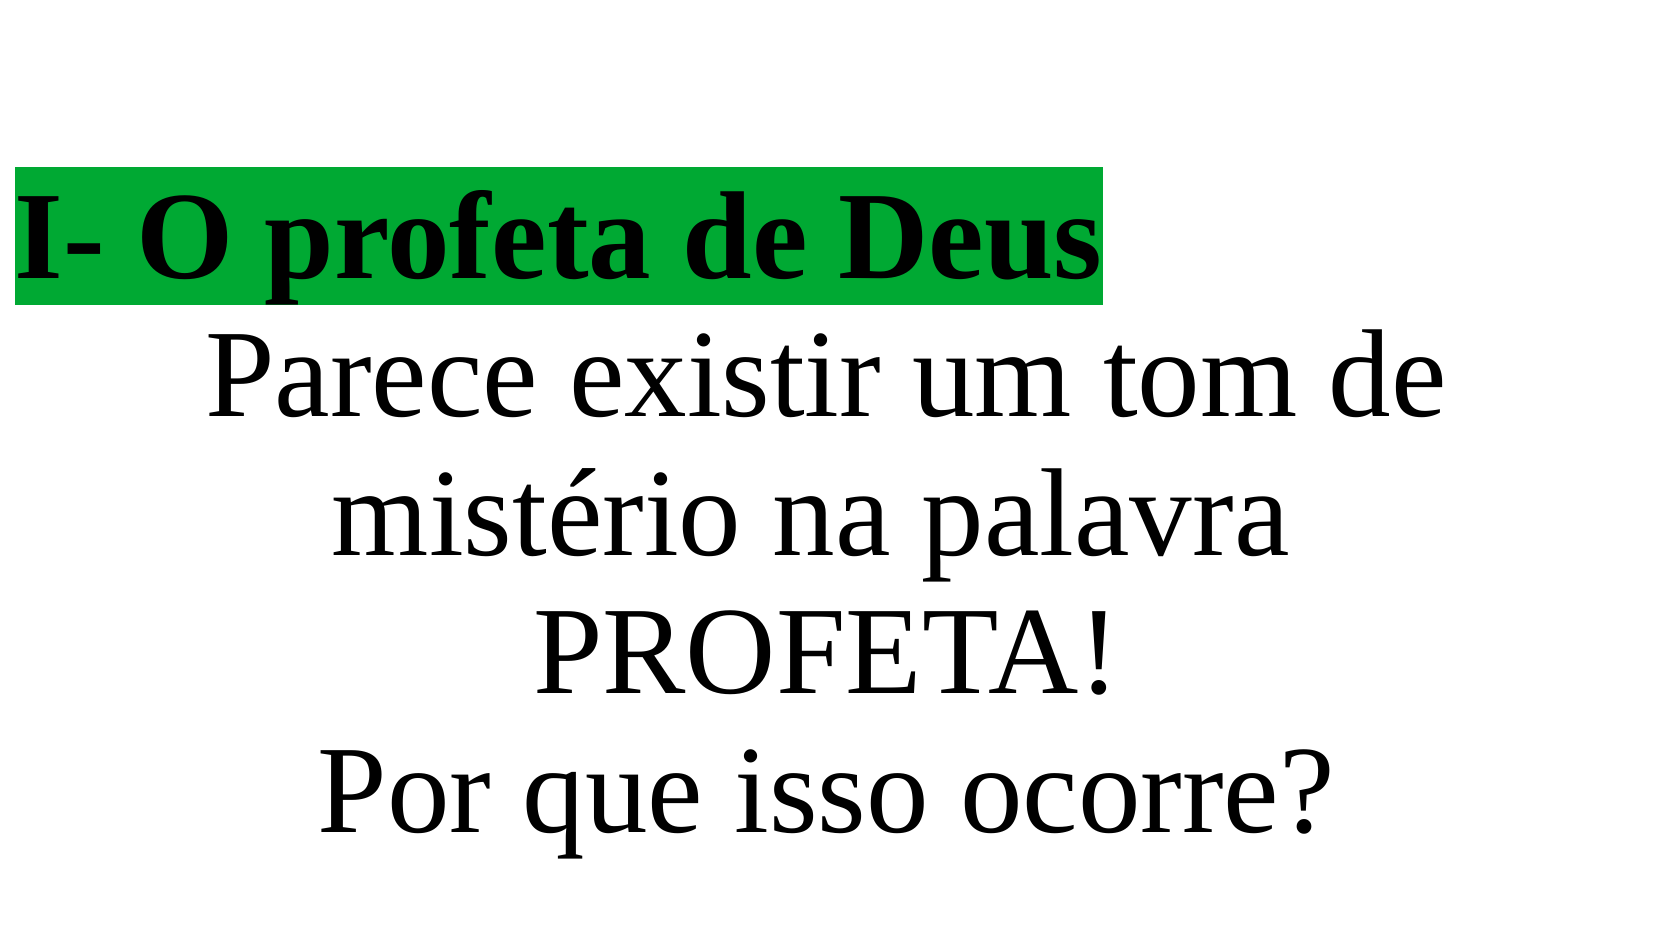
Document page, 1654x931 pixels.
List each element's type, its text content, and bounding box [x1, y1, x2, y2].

text_box I- O profeta de Deus Parece existir um tom de mistério na palavra PROFETA! Por que isso ocorre? [0, 159, 1654, 867]
